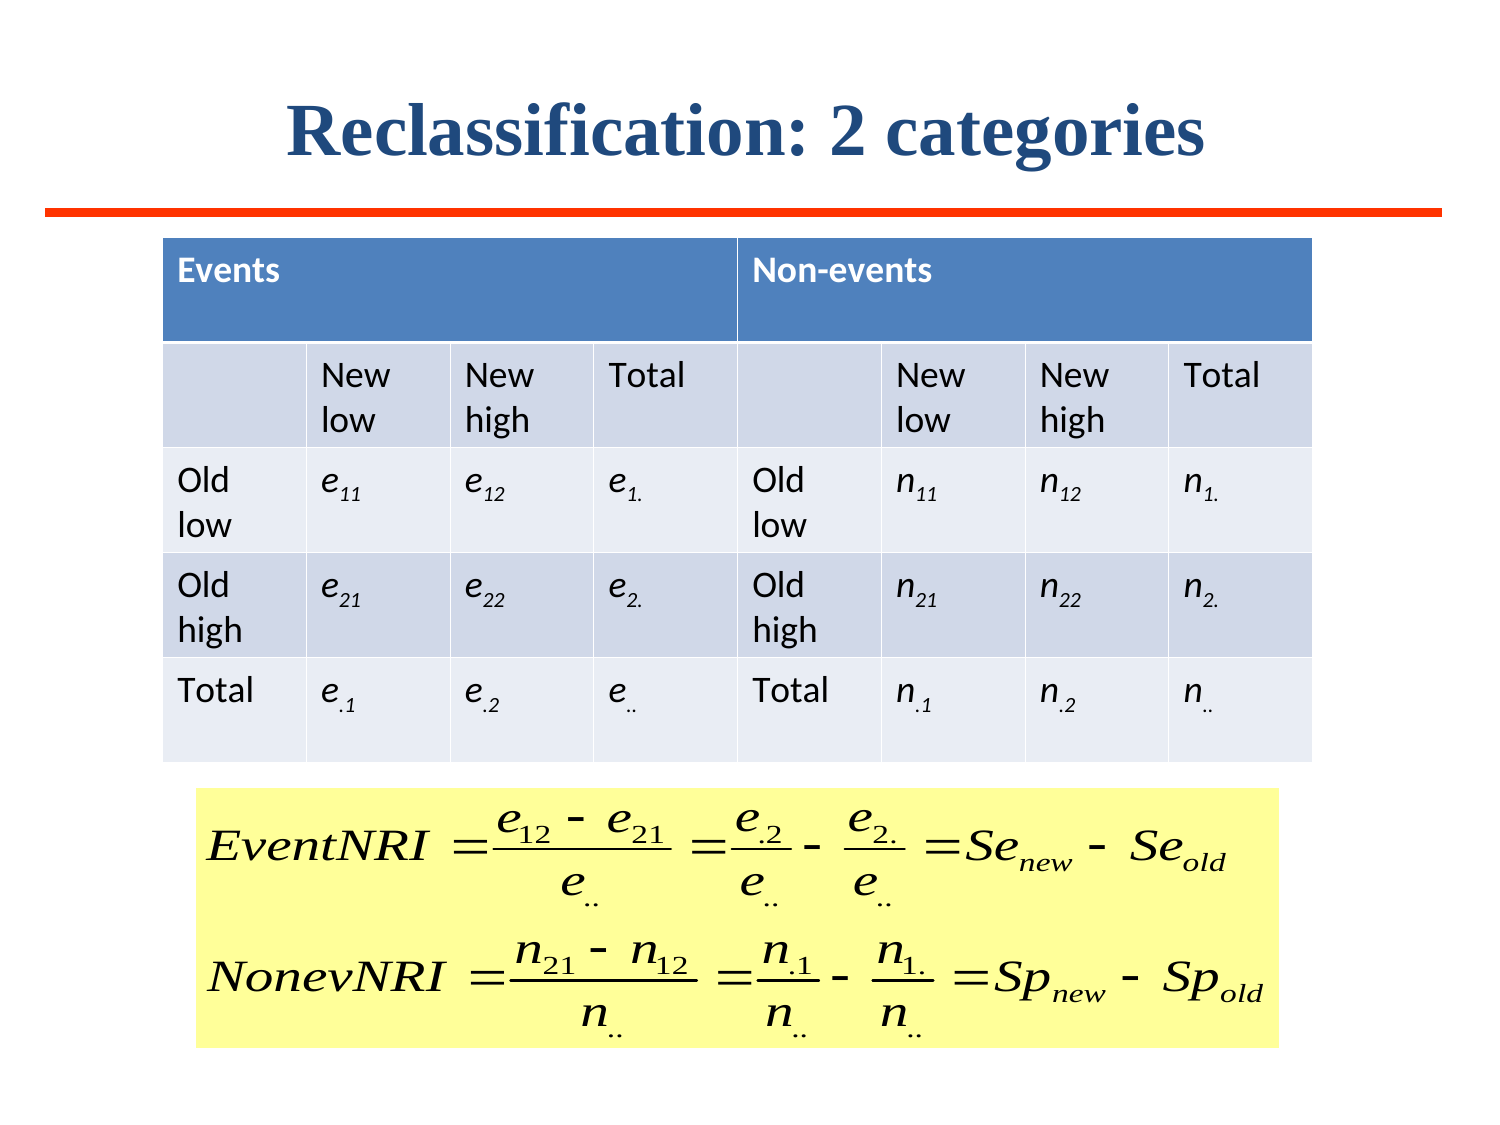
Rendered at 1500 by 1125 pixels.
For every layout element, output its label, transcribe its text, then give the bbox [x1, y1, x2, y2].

table_cell n.1 [882, 658, 1025, 762]
table_cell e22 [451, 553, 593, 657]
table_cell n22 [1026, 553, 1168, 657]
table_cell [163, 344, 306, 447]
table_cell e.2 [451, 658, 593, 762]
table_cell n2. [1169, 553, 1312, 657]
table_cell New high [1026, 344, 1168, 447]
chart [195, 787, 1279, 1049]
table_cell e11 [307, 448, 450, 552]
table_cell New high [451, 344, 593, 447]
table_cell n1. [1169, 448, 1312, 552]
table_cell n12 [1026, 448, 1168, 552]
table_cell n.2 [1026, 658, 1168, 762]
table_cell Total [738, 658, 881, 762]
table_cell n.. [1169, 658, 1312, 762]
table_cell e12 [451, 448, 593, 552]
text_box Reclassification: 2 categories [99, 37, 1413, 208]
table_cell [738, 344, 881, 447]
table_cell e.1 [307, 658, 450, 762]
table_cell e.. [594, 658, 737, 762]
table_cell New low [882, 344, 1025, 447]
table_cell Old low [738, 448, 881, 552]
table_cell Total [1169, 344, 1312, 447]
table_cell Total [163, 658, 306, 762]
table_cell e2. [594, 553, 737, 657]
table_cell Old high [163, 553, 306, 657]
table_cell e21 [307, 553, 450, 657]
table_cell New low [307, 344, 450, 447]
table_header Events [163, 238, 737, 341]
table_header Non-events [738, 238, 1312, 341]
table_cell n21 [882, 553, 1025, 657]
table_cell n11 [882, 448, 1025, 552]
table_cell Old high [738, 553, 881, 657]
table_cell e1. [594, 448, 737, 552]
table_cell Old low [163, 448, 306, 552]
table_cell Total [594, 344, 737, 447]
